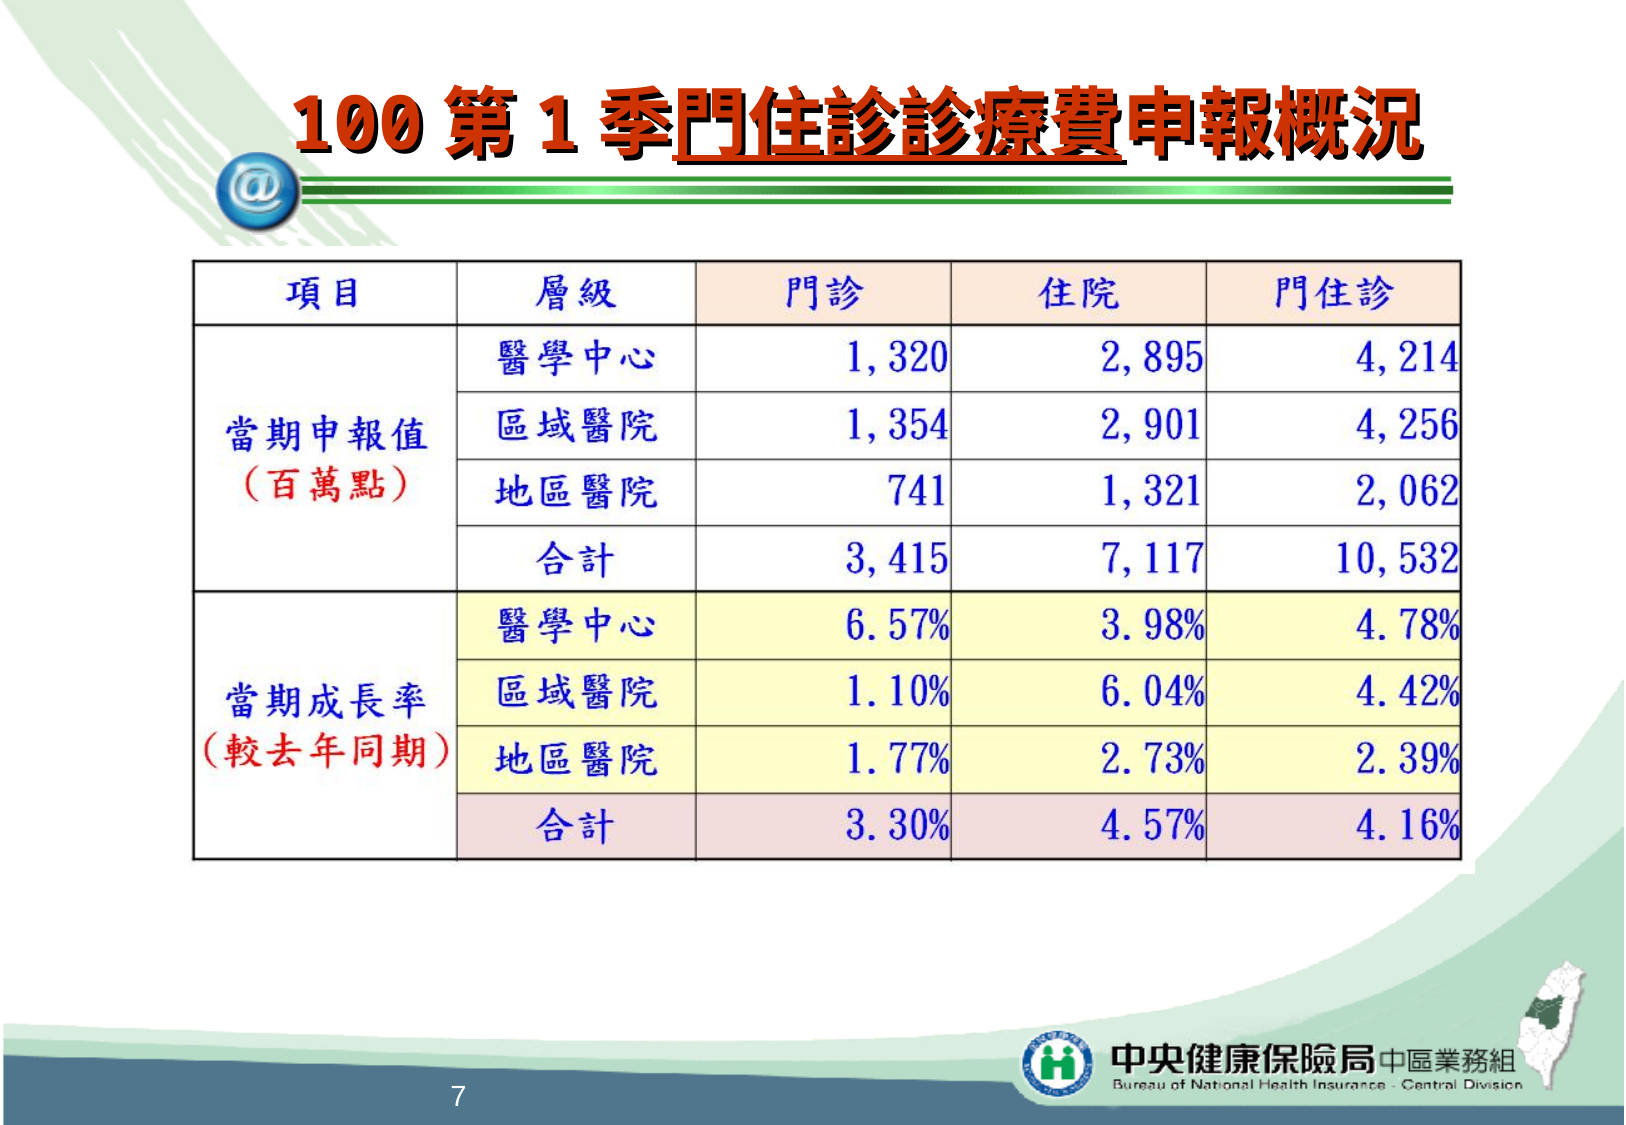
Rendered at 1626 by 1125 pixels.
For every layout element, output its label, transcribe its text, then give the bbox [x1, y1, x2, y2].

text_box [435, 1065, 815, 1125]
text_box 100第1季門住診診療費申報概況 [273, 22, 1585, 234]
picture [179, 246, 1475, 874]
